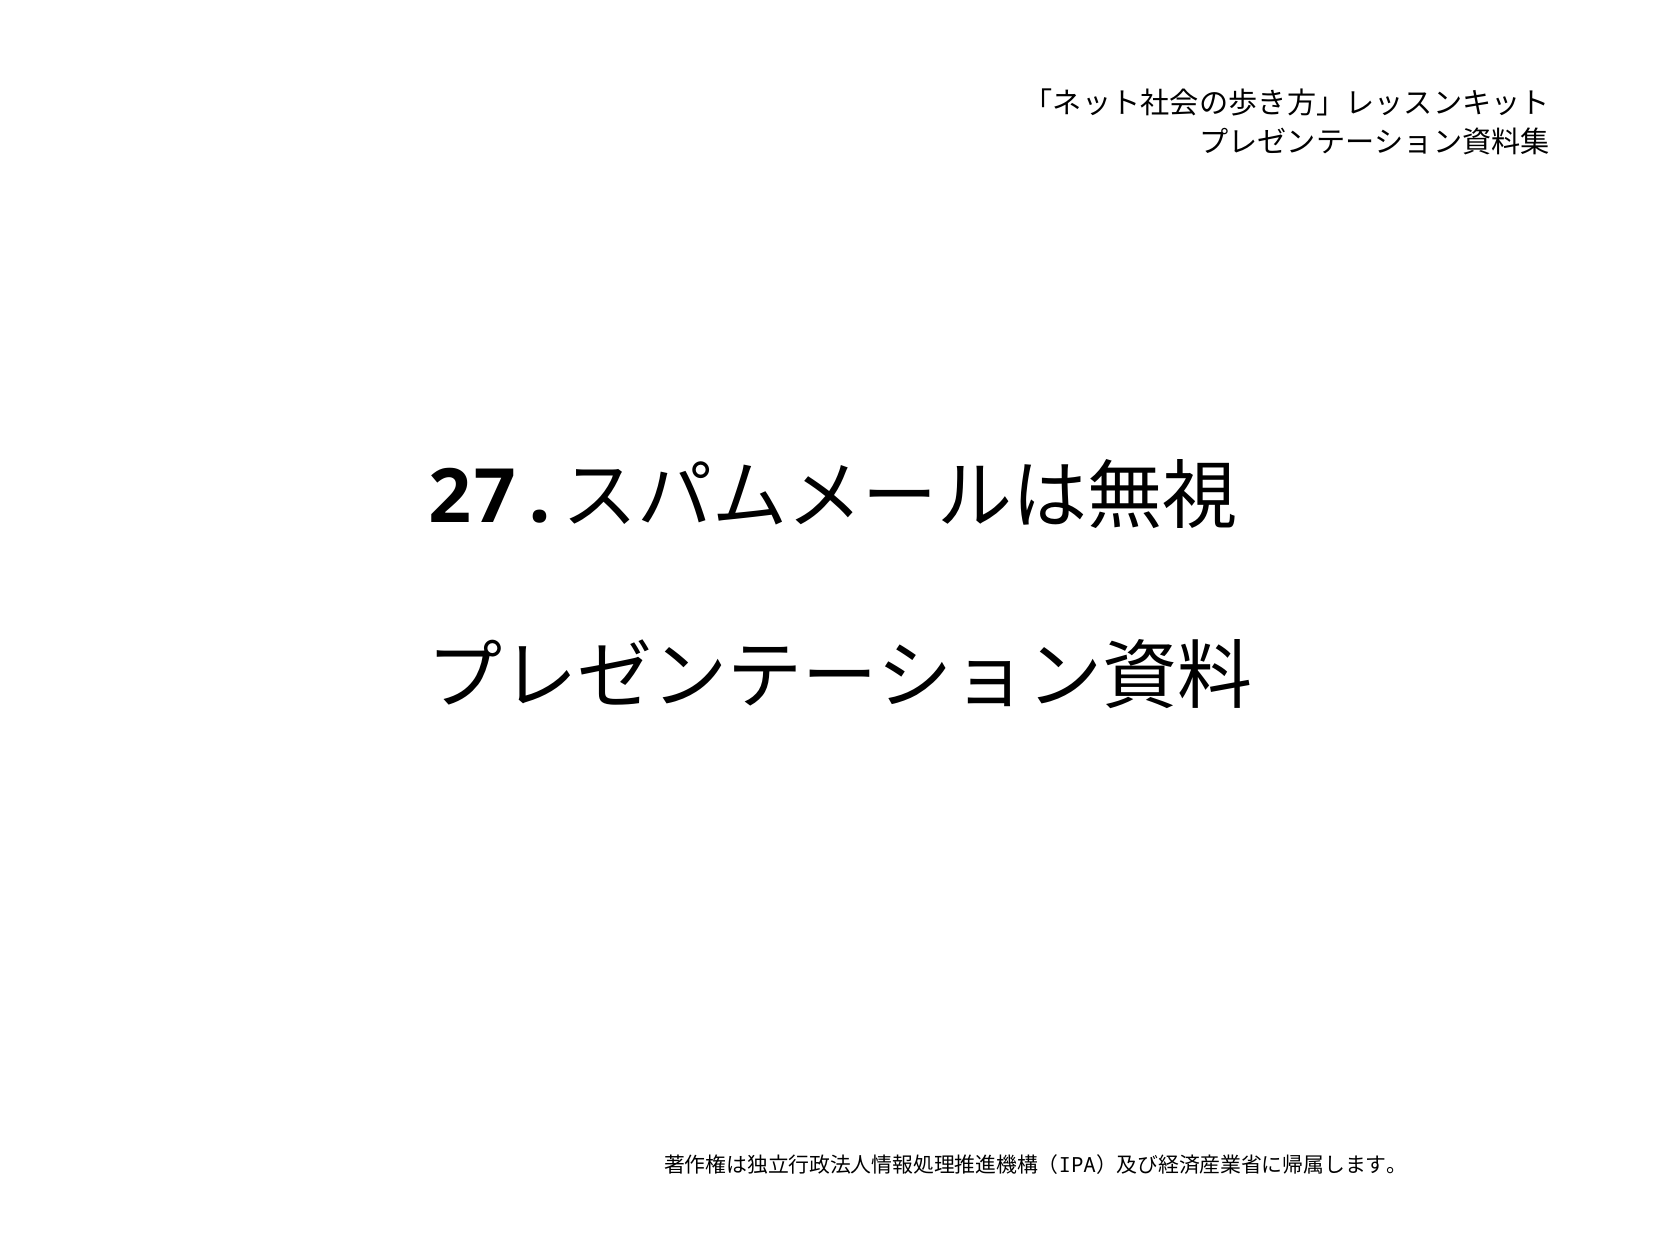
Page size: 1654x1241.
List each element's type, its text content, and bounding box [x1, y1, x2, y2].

text_box 27.スパムメールは無視 プレゼンテーション資料 [413, 442, 1388, 729]
text_box 著作権は独立行政法人情報処理推進機構（IPA）及び経済産業省に帰属します。 [649, 1145, 1536, 1186]
text_box 「ネット社会の歩き方」レッスンキット プレゼンテーション資料集 [1003, 74, 1566, 169]
